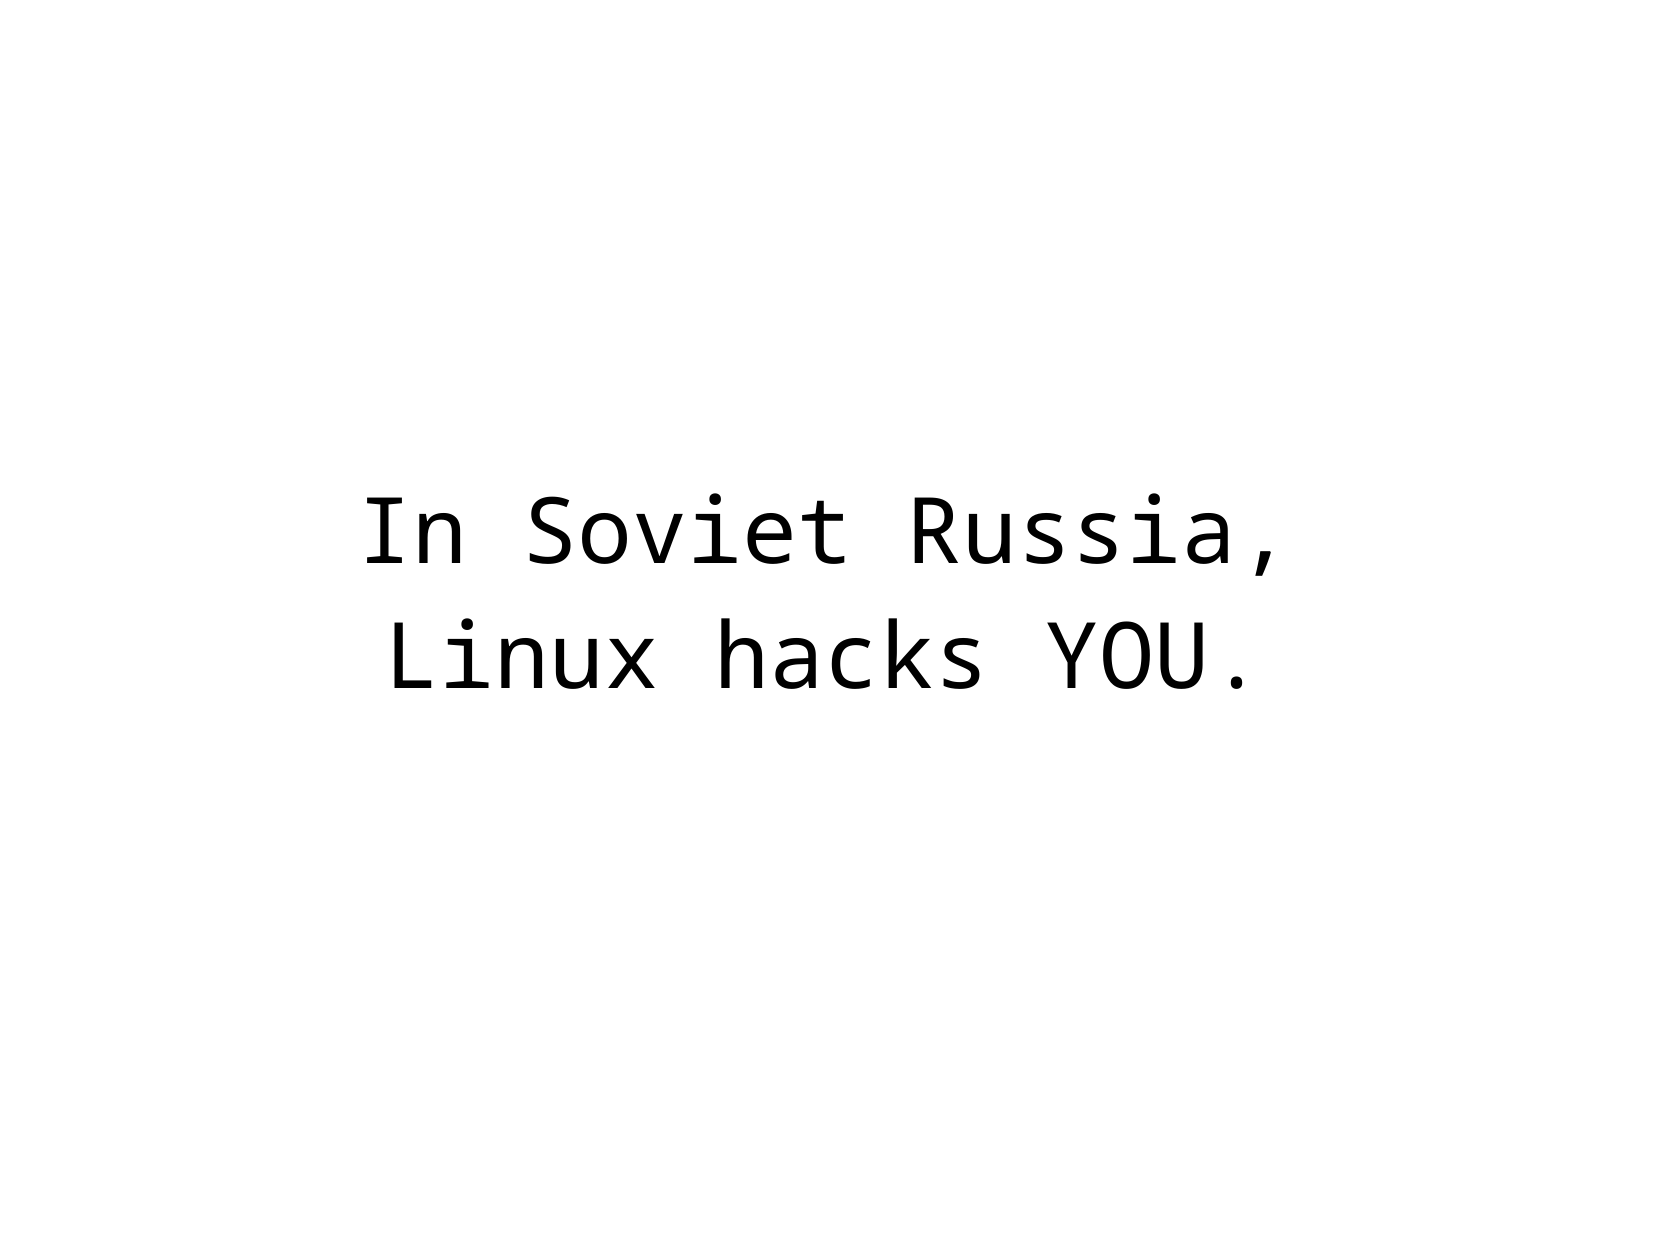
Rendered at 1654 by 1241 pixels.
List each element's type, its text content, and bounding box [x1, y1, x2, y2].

title In Soviet Russia, Linux hacks YOU. [80, 483, 1570, 699]
